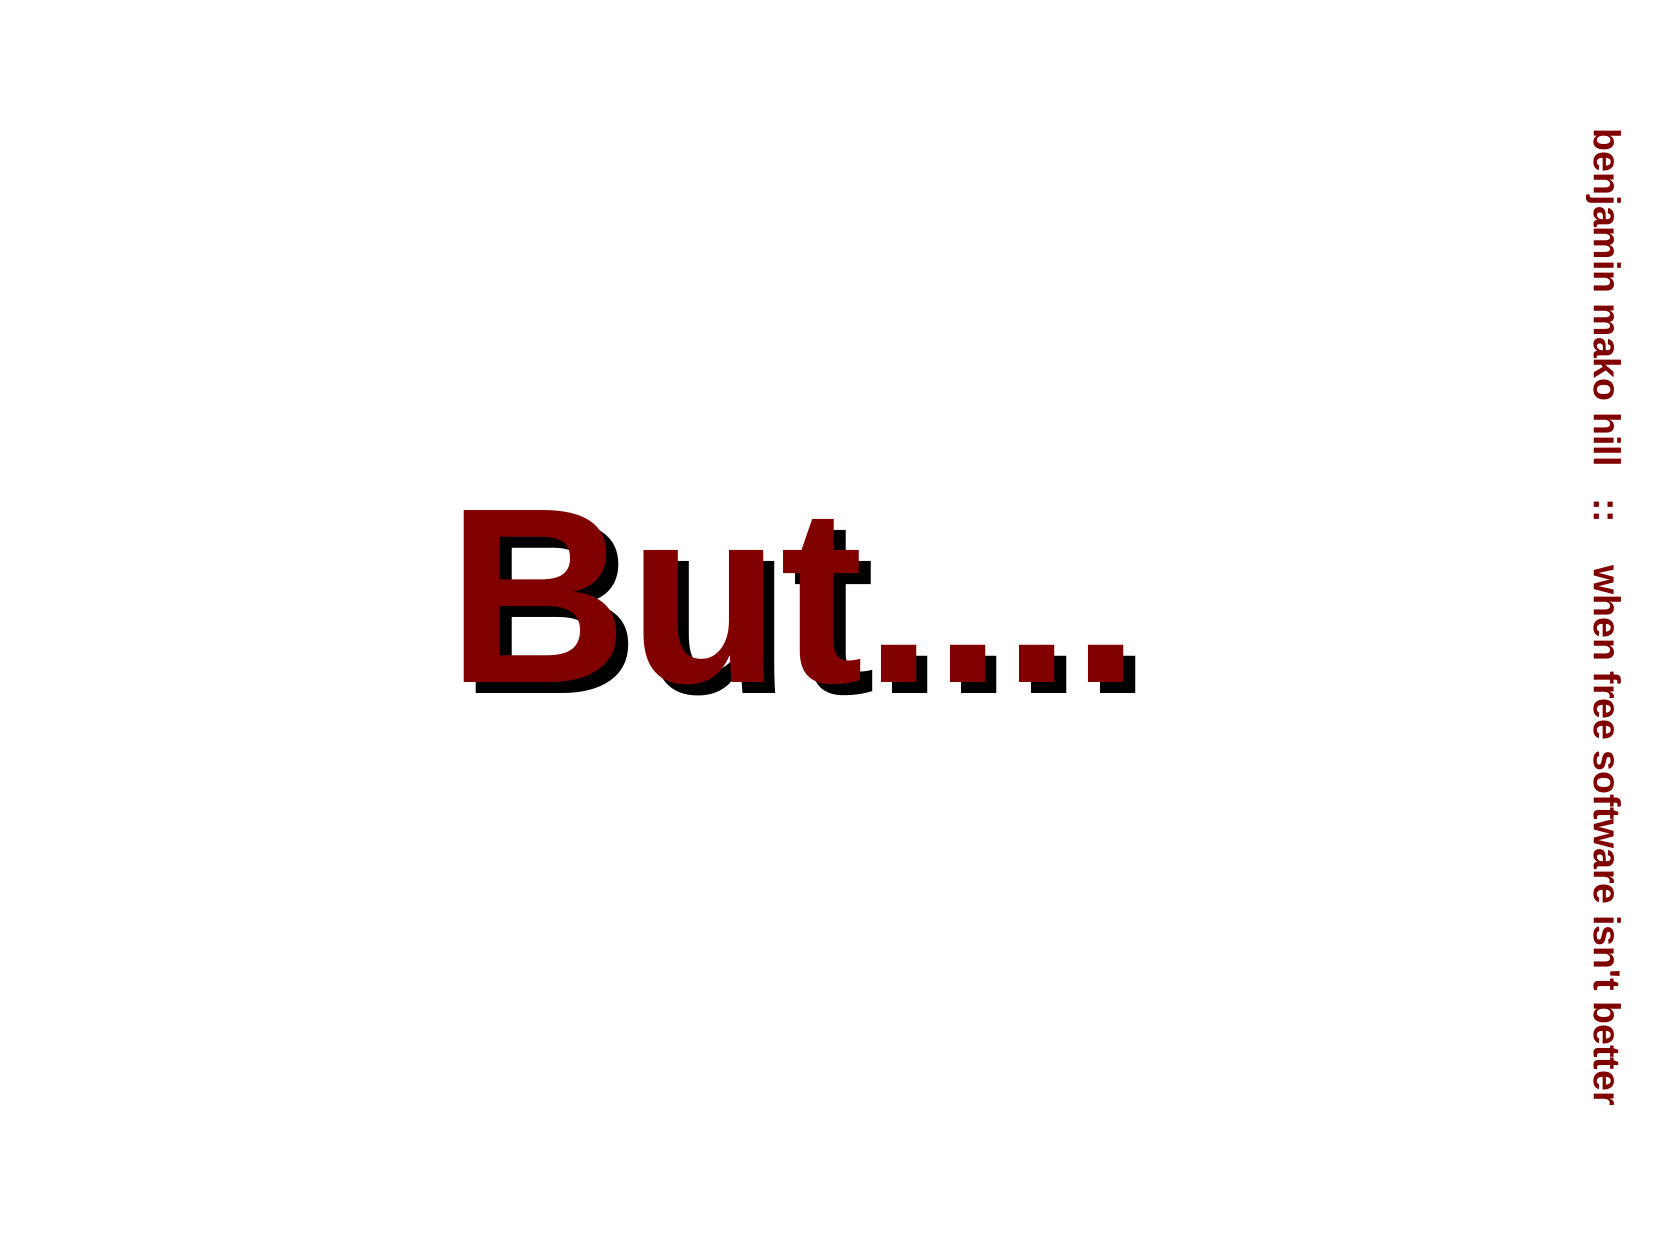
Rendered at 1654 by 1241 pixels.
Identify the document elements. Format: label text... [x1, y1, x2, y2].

title But.... [57, 456, 1533, 736]
